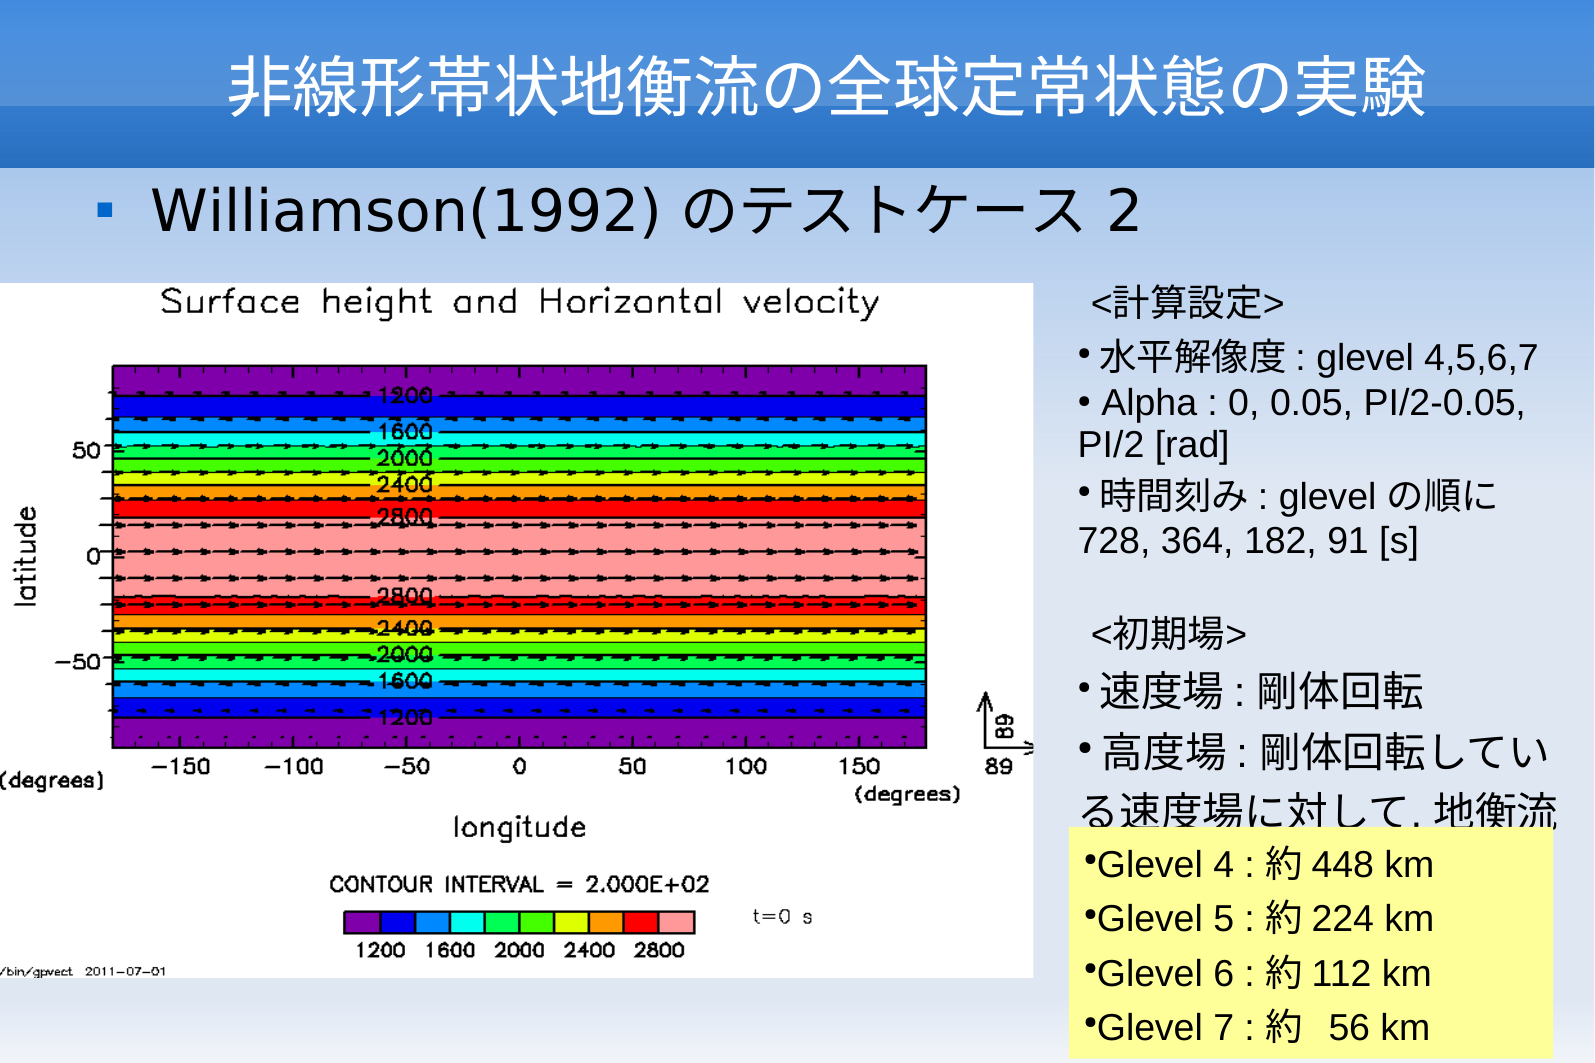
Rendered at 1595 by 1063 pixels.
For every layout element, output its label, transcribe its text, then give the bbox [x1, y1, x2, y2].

text_box <計算設定> 水平解像度 : glevel 4,5,6,7 Alpha : 0, 0.05, PI/2-0.05, PI/2 [rad] 時間刻み : glevel の順に 728, 364, 182, 91 [s] <初期場> 速度場 : 剛体回転 高度場 : 剛体回転している速度場に対して, 地衡流平衡を満たす高度場 [1062, 265, 1589, 890]
title 非線形帯状地衡流の全球定常状態の実験 [74, 0, 1510, 178]
list Williamson(1992) のテストケース 2 [79, 177, 1515, 951]
picture [0, 0, 1595, 1063]
text_box Glevel 4 : 約 448 km Glevel 5 : 約 224 km Glevel 6 : 約 112 km Glevel 7 : 約 56 km [1068, 826, 1554, 1021]
